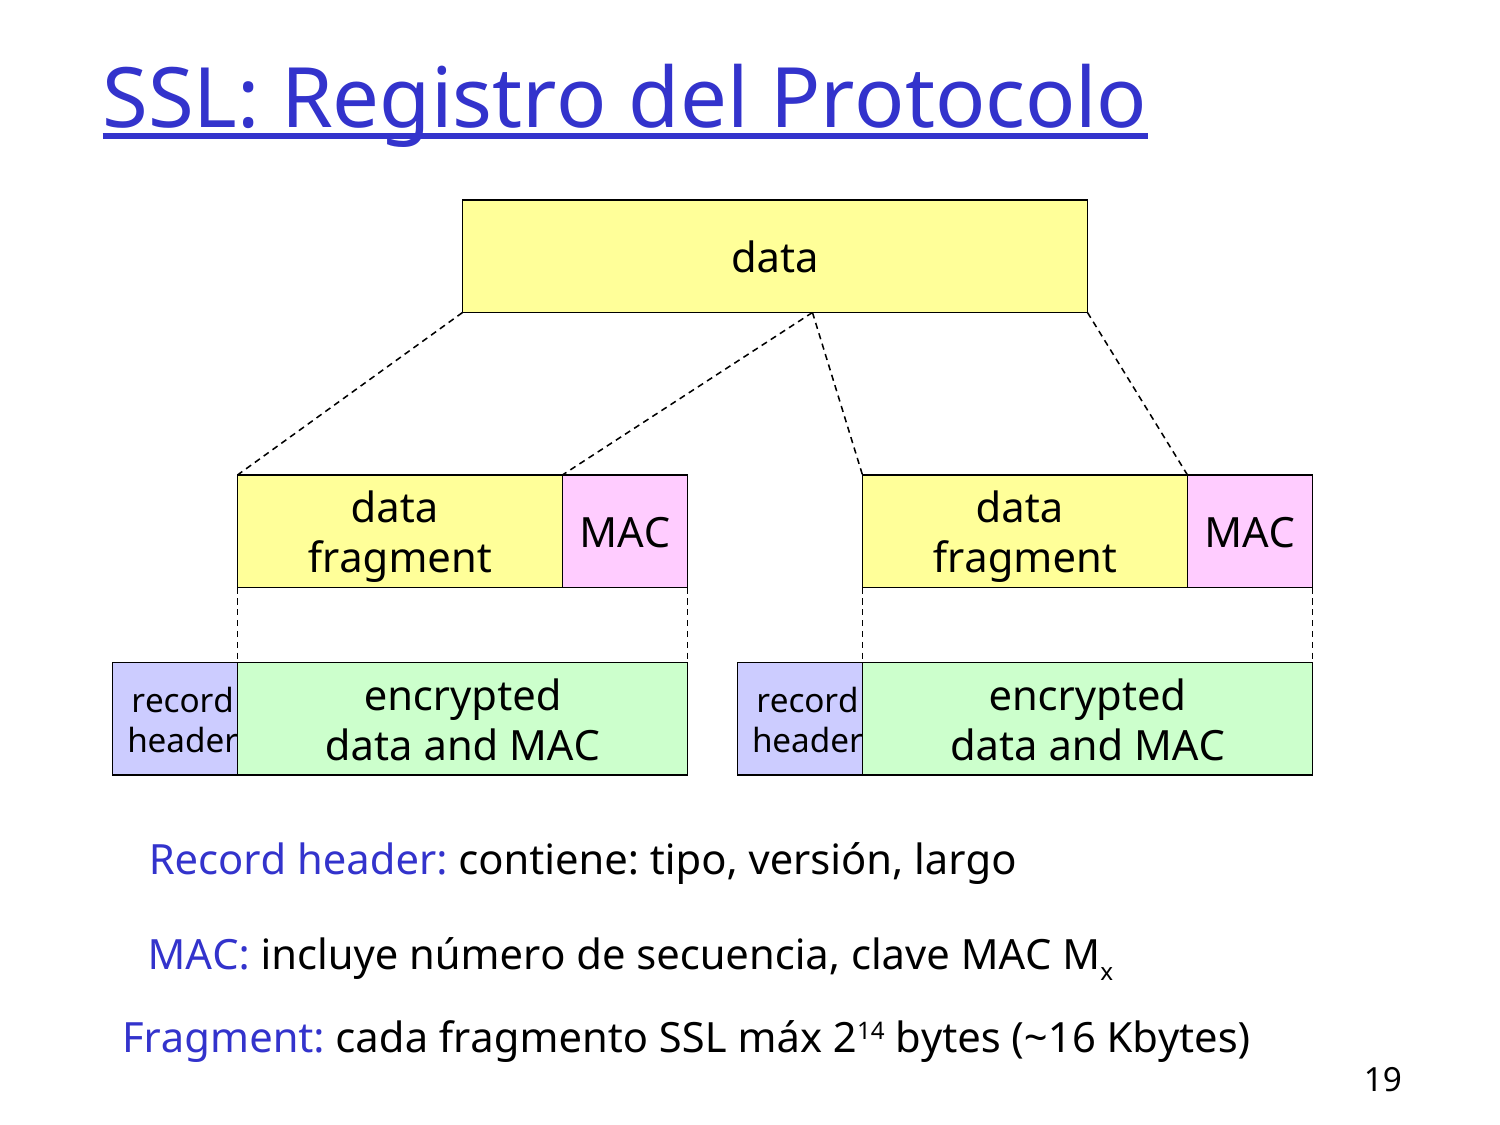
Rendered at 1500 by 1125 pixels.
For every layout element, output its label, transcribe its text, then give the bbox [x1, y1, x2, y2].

text_box MAC [1187, 474, 1313, 588]
text_box data fragment [862, 474, 1187, 588]
text_box Fragment: cada fragmento SSL máx 214 bytes (~16 Kbytes) [107, 1002, 1266, 1069]
text_box data fragment [237, 474, 562, 588]
text_box Record header: contiene: tipo, versión, largo [133, 825, 1043, 891]
text_box MAC: incluye número de secuencia, clave MAC Mx [132, 920, 1129, 993]
text_box record header [112, 662, 238, 775]
text_box encrypted data and MAC [238, 662, 688, 775]
text_box encrypted data and MAC [863, 662, 1313, 775]
title SSL: Registro del Protocolo [87, 0, 1363, 188]
text_box MAC [562, 474, 688, 588]
text_box data [462, 199, 1088, 313]
text_box record header [737, 662, 863, 775]
